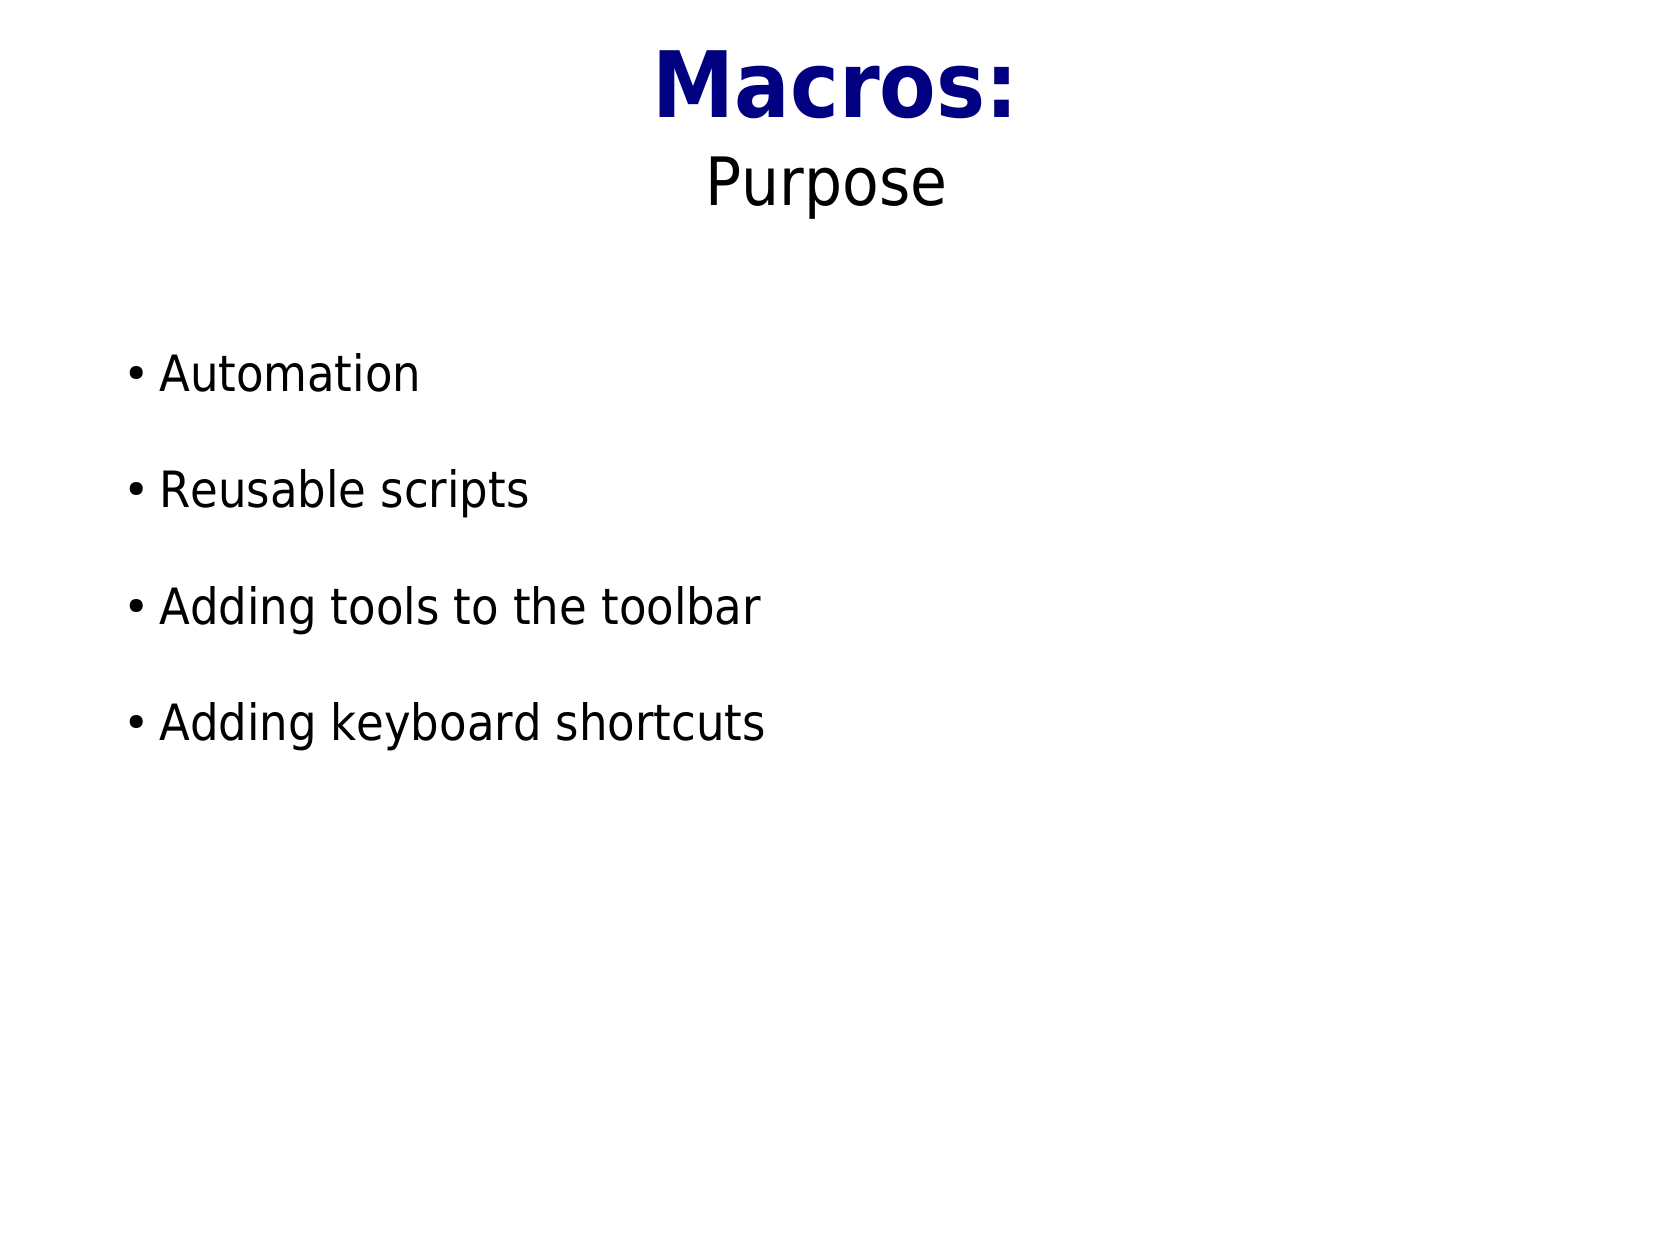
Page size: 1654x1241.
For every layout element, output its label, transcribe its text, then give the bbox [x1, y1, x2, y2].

text_box Automation Reusable scripts Adding tools to the toolbar Adding keyboard shortcuts [112, 337, 1538, 760]
title Purpose [82, 141, 1571, 287]
title Macros: [82, 31, 1571, 141]
